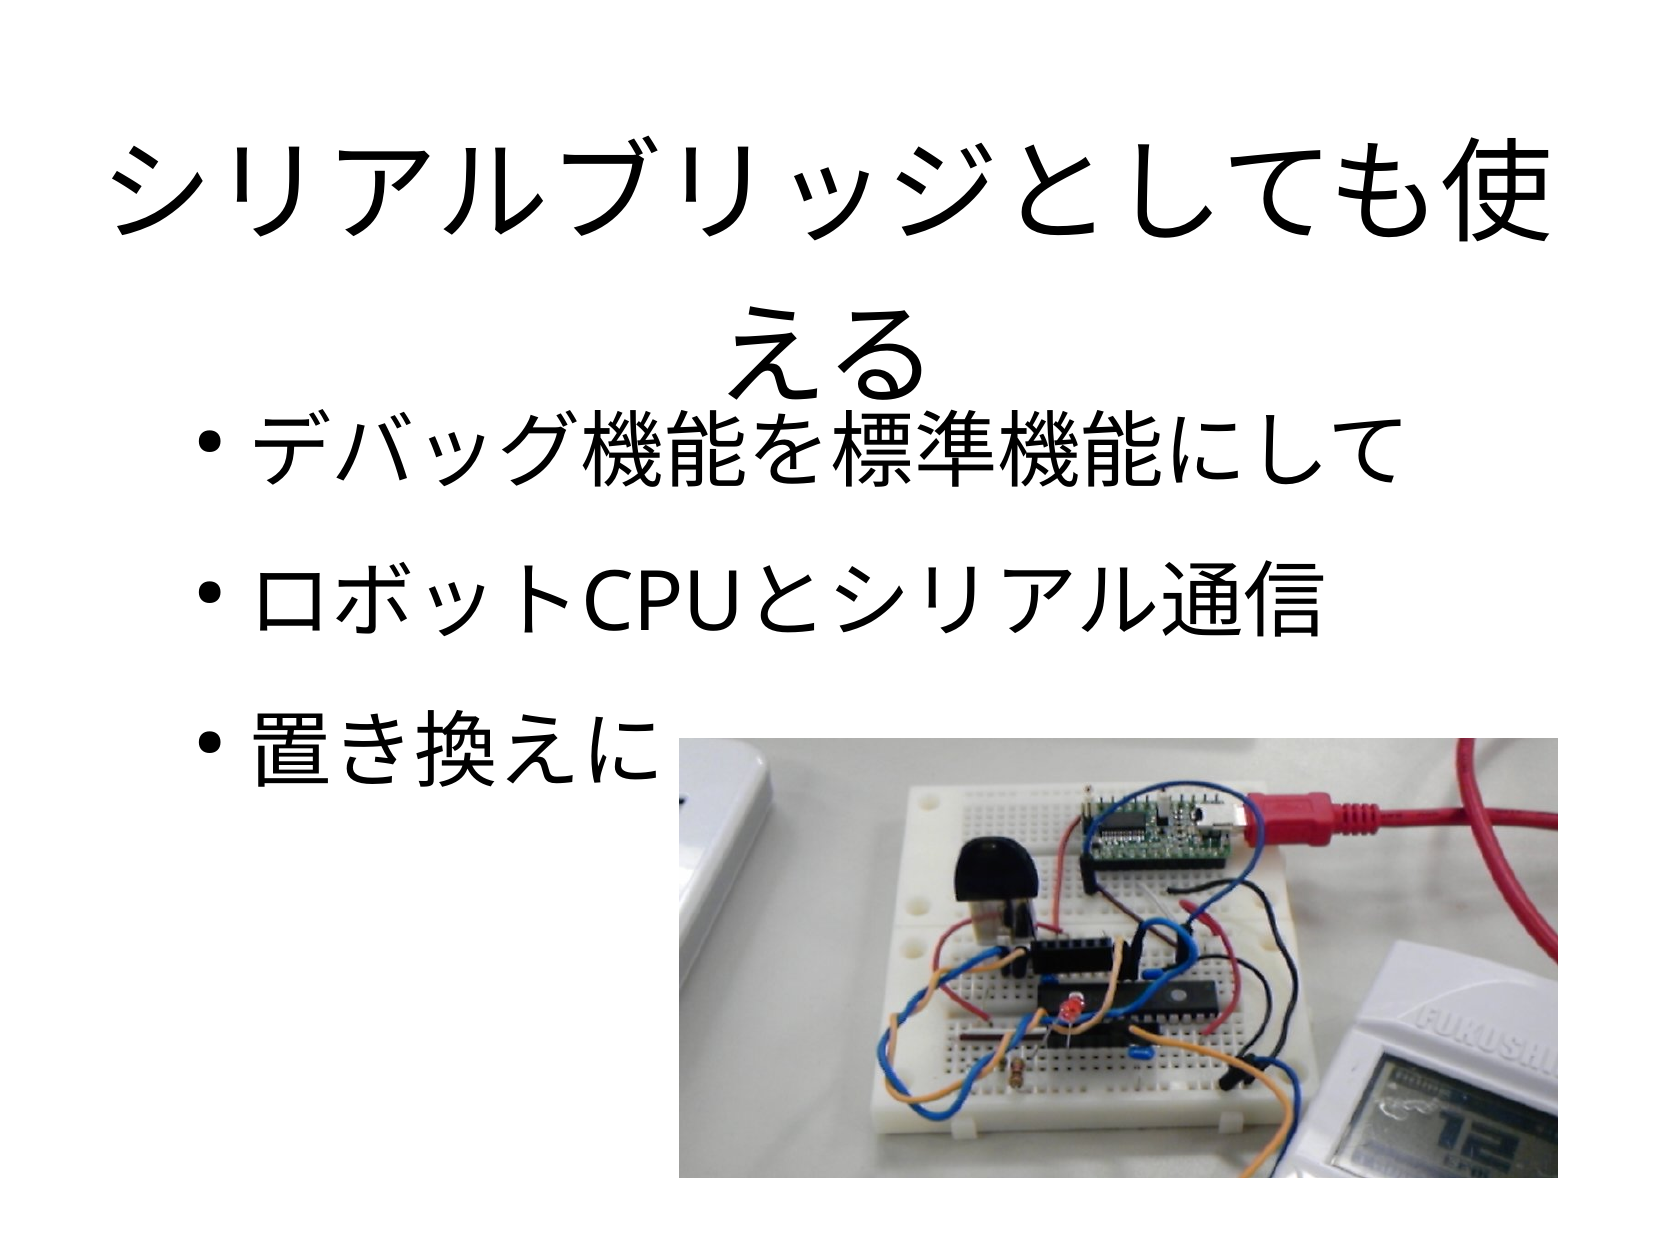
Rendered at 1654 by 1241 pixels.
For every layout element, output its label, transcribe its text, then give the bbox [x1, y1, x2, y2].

list デバッグ機能を標準機能にして ロボットCPUとシリアル通信 置き換えに [177, 383, 1571, 1203]
title シリアルブリッジとしても使える [82, 127, 1571, 403]
picture [679, 738, 1558, 1178]
